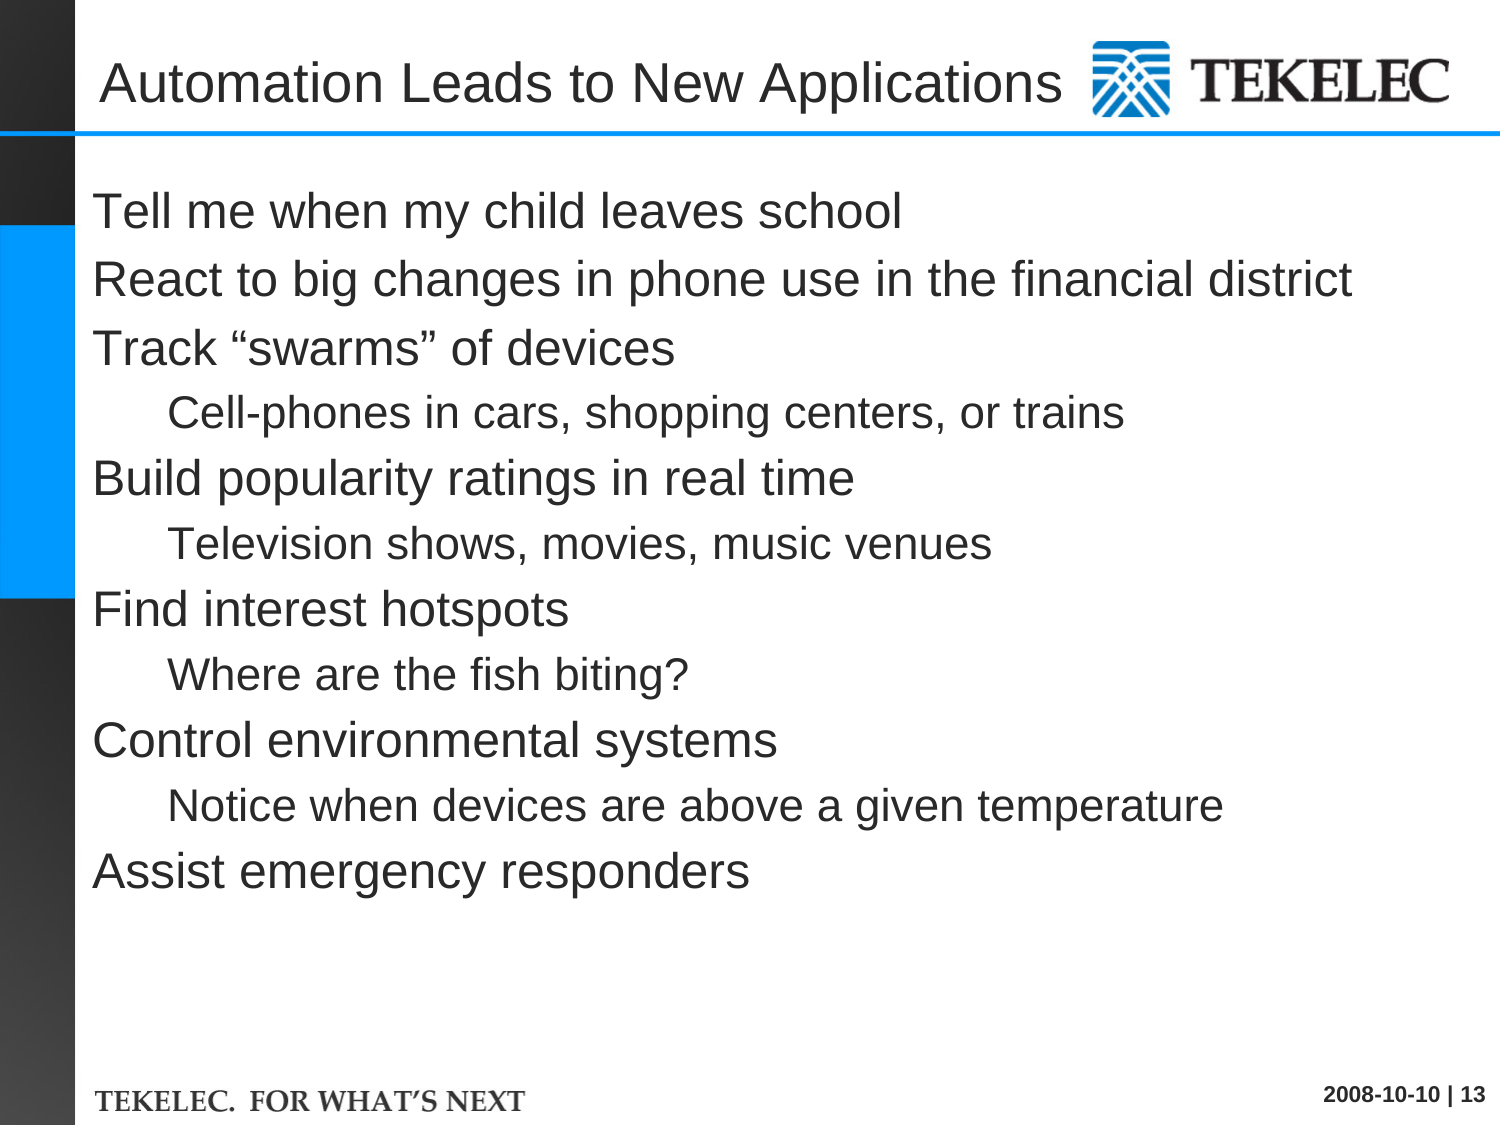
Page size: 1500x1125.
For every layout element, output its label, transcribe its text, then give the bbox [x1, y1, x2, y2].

picture [0, 0, 1500, 1125]
list Tell me when my child leaves school React to big changes in phone use in the financial district Track “swarms” of devices Cell-phones in cars, shopping centers, or trains Build popularity ratings in real time Television shows, movies, music venues Find interest hotspots Where are the fish biting? Control environmental systems Notice when devices are above a given temperature Assist emergency responders [92, 183, 1480, 1030]
title Automation Leads to New Applications [99, 15, 1133, 115]
